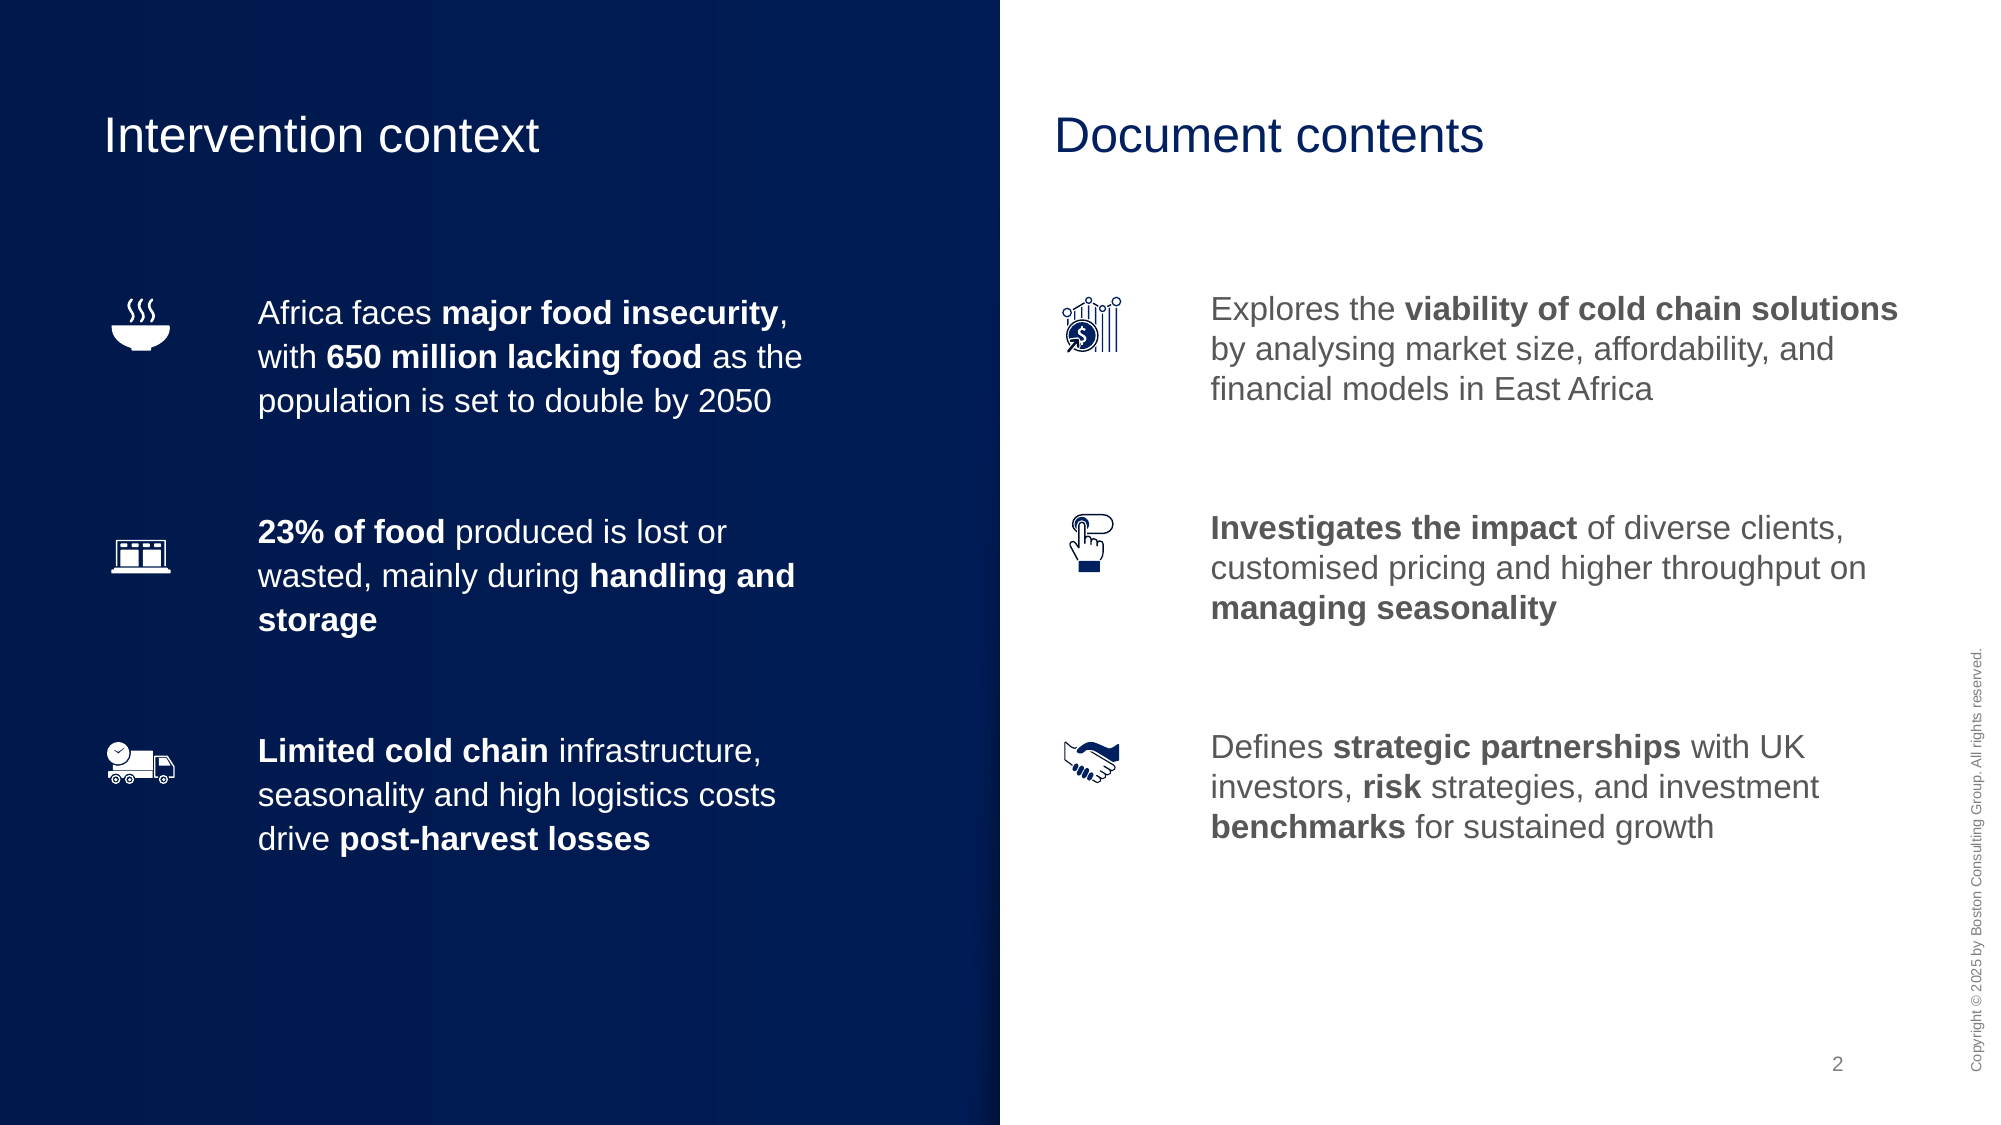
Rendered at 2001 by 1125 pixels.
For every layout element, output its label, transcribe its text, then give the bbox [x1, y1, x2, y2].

text_box Explores the viability of cold chain solutions by analysing market size, affordability, and financial models in East Africa [1210, 287, 1907, 449]
picture [1054, 725, 1130, 801]
text_box 23% of food produced is lost or wasted, mainly during handling and storage [257, 506, 834, 668]
text_box Defines strategic partnerships with UK investors, risk strategies, and investment benchmarks for sustained growth [1210, 725, 1875, 888]
text_box Limited cold chain infrastructure, seasonality and high logistics costs drive post-harvest losses [257, 725, 834, 888]
picture [103, 725, 179, 801]
picture [103, 506, 179, 582]
text_box Investigates the impact of diverse clients, customised pricing and higher throughput on managing seasonality [1210, 506, 1875, 668]
picture [103, 287, 179, 363]
picture [1054, 506, 1130, 582]
text_box Document contents [1054, 102, 1719, 161]
text_box Intervention context [103, 102, 617, 152]
picture [1054, 287, 1130, 363]
text_box Africa faces major food insecurity, with 650 million lacking food as the population is set to double by 2050 [257, 287, 834, 449]
